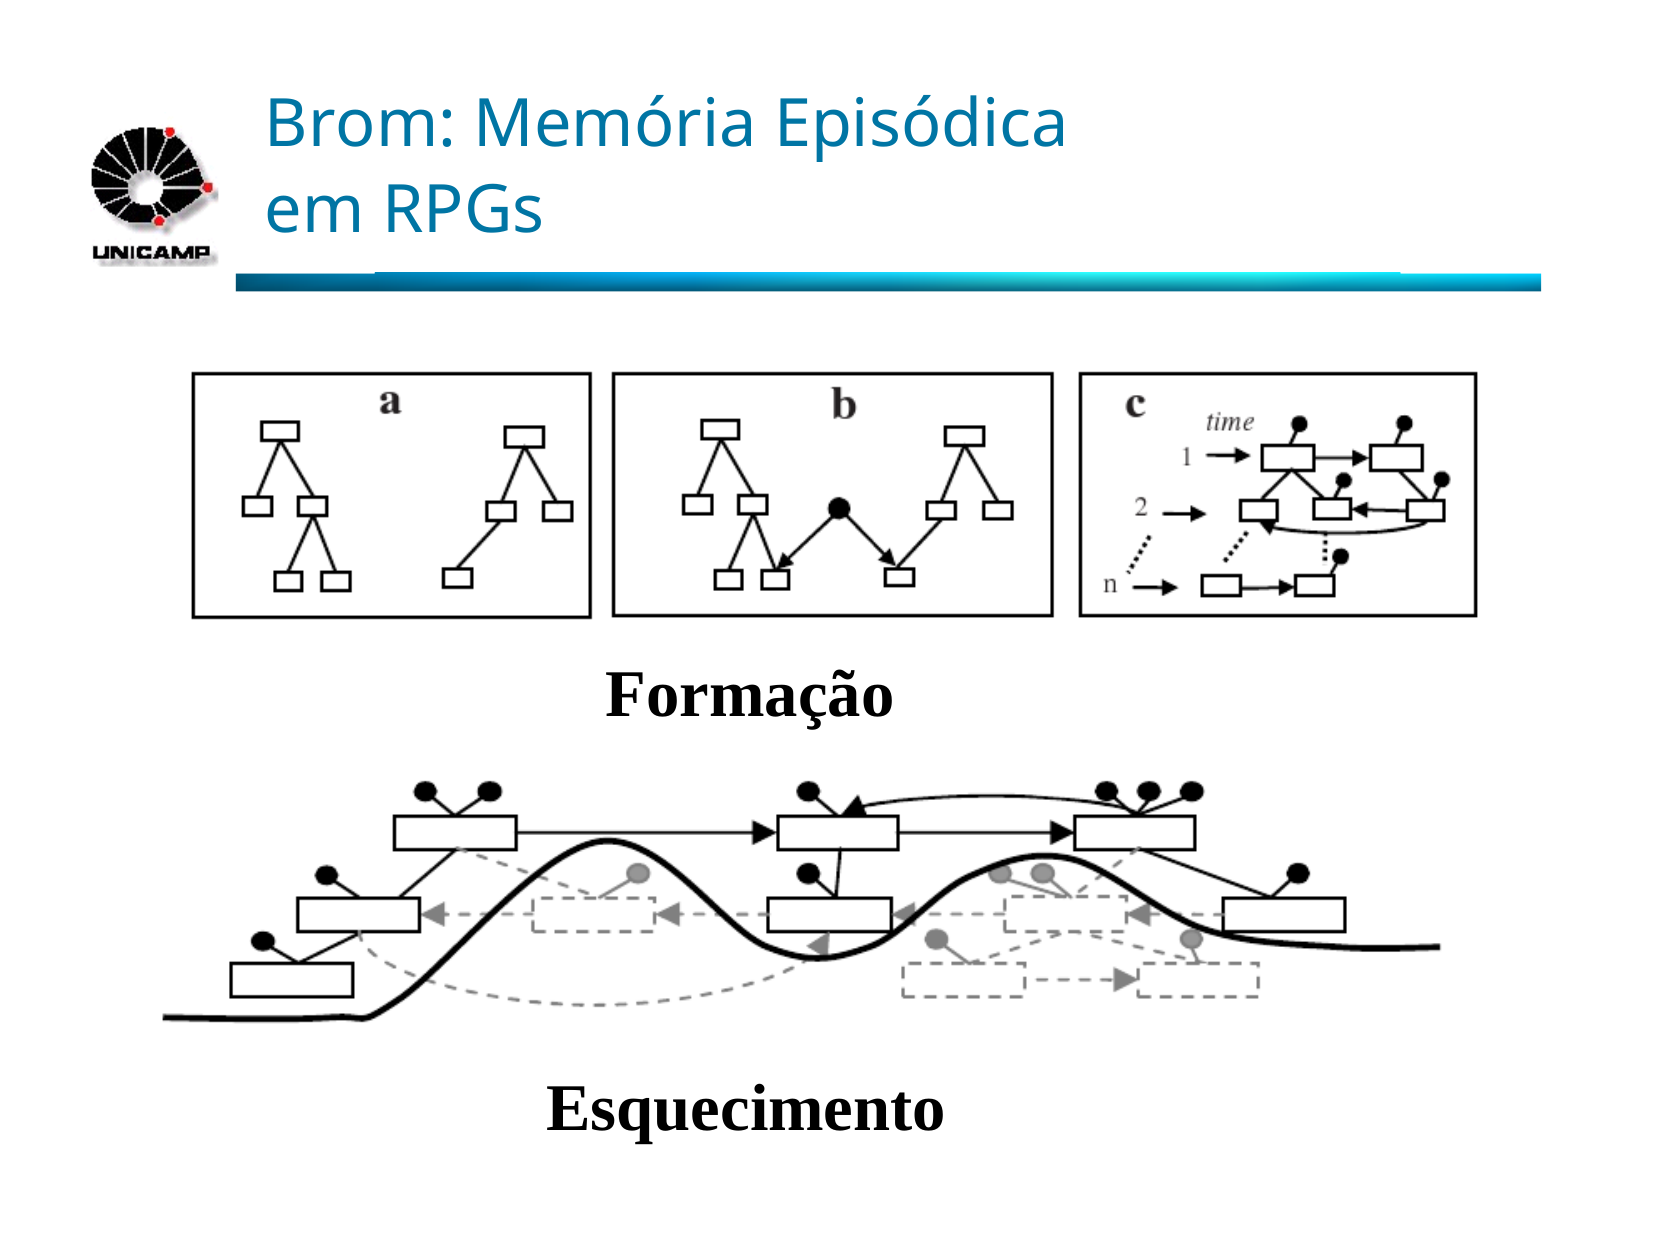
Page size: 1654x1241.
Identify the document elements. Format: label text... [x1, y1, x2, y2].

text_box Esquecimento [531, 1062, 1004, 1152]
text_box Formação [590, 649, 945, 739]
picture [118, 738, 1477, 1049]
picture [125, 272, 1654, 295]
title Brom: Memória Episódica em RPGs [264, 57, 1534, 250]
picture [177, 354, 1511, 636]
